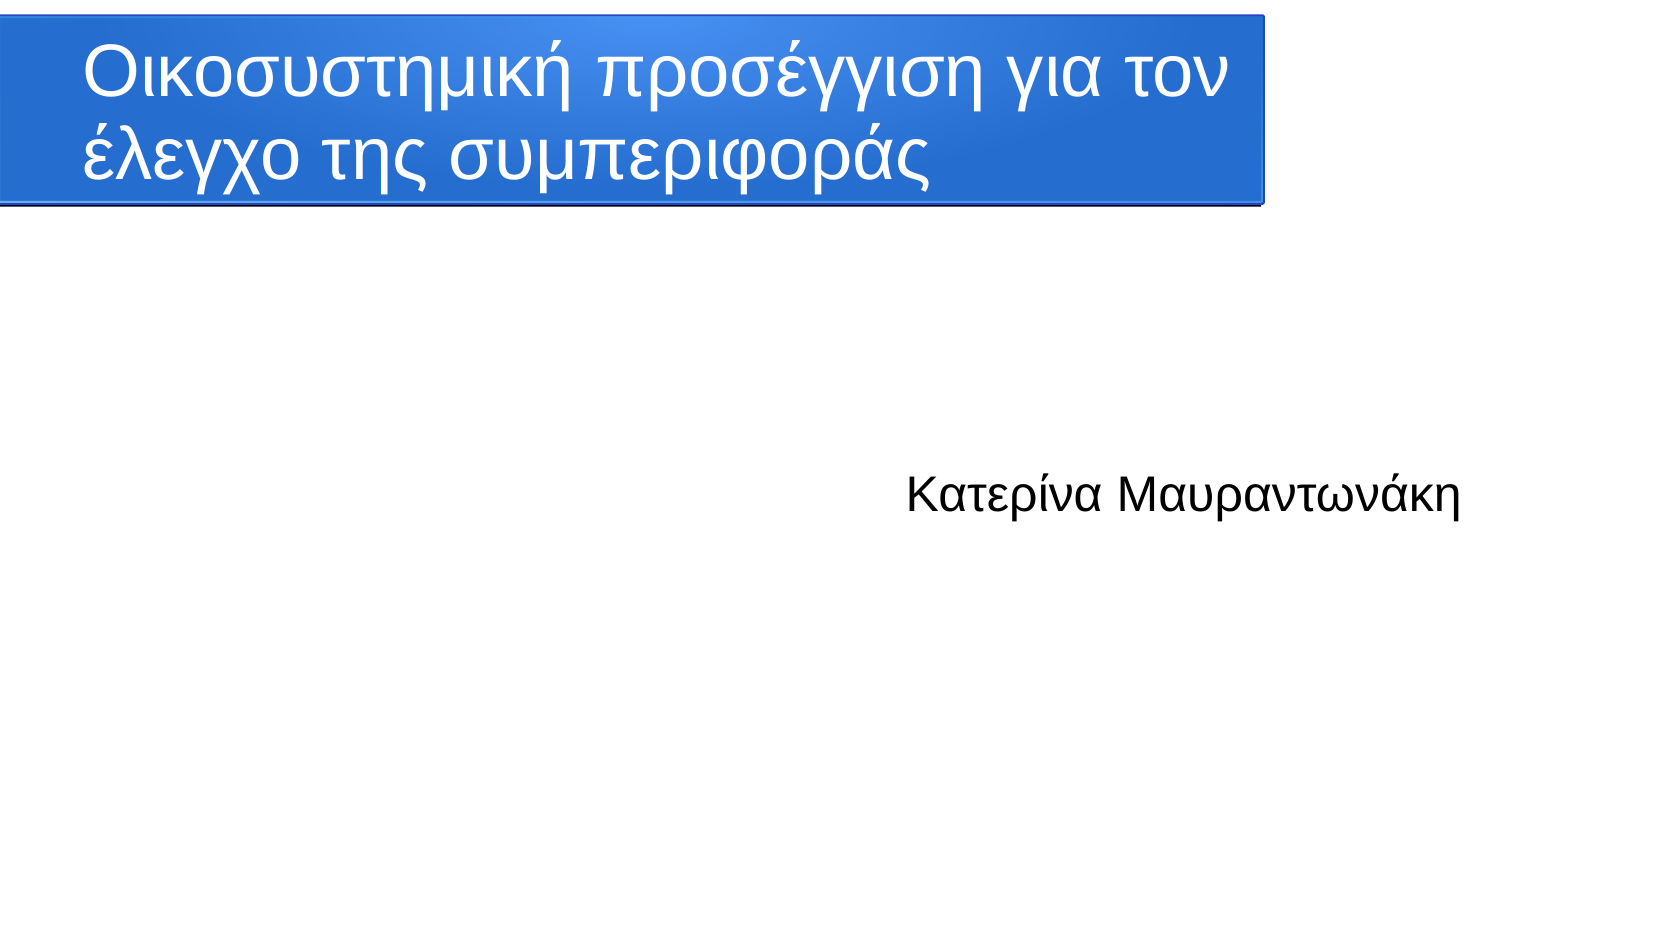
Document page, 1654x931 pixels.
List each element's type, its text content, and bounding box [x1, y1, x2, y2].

subtitle Κατερίνα Μαυραντωνάκη [82, 224, 1571, 764]
title Οικοσυστημική προσέγγιση για τον έλεγχο της συμπεριφοράς [82, 29, 1235, 196]
